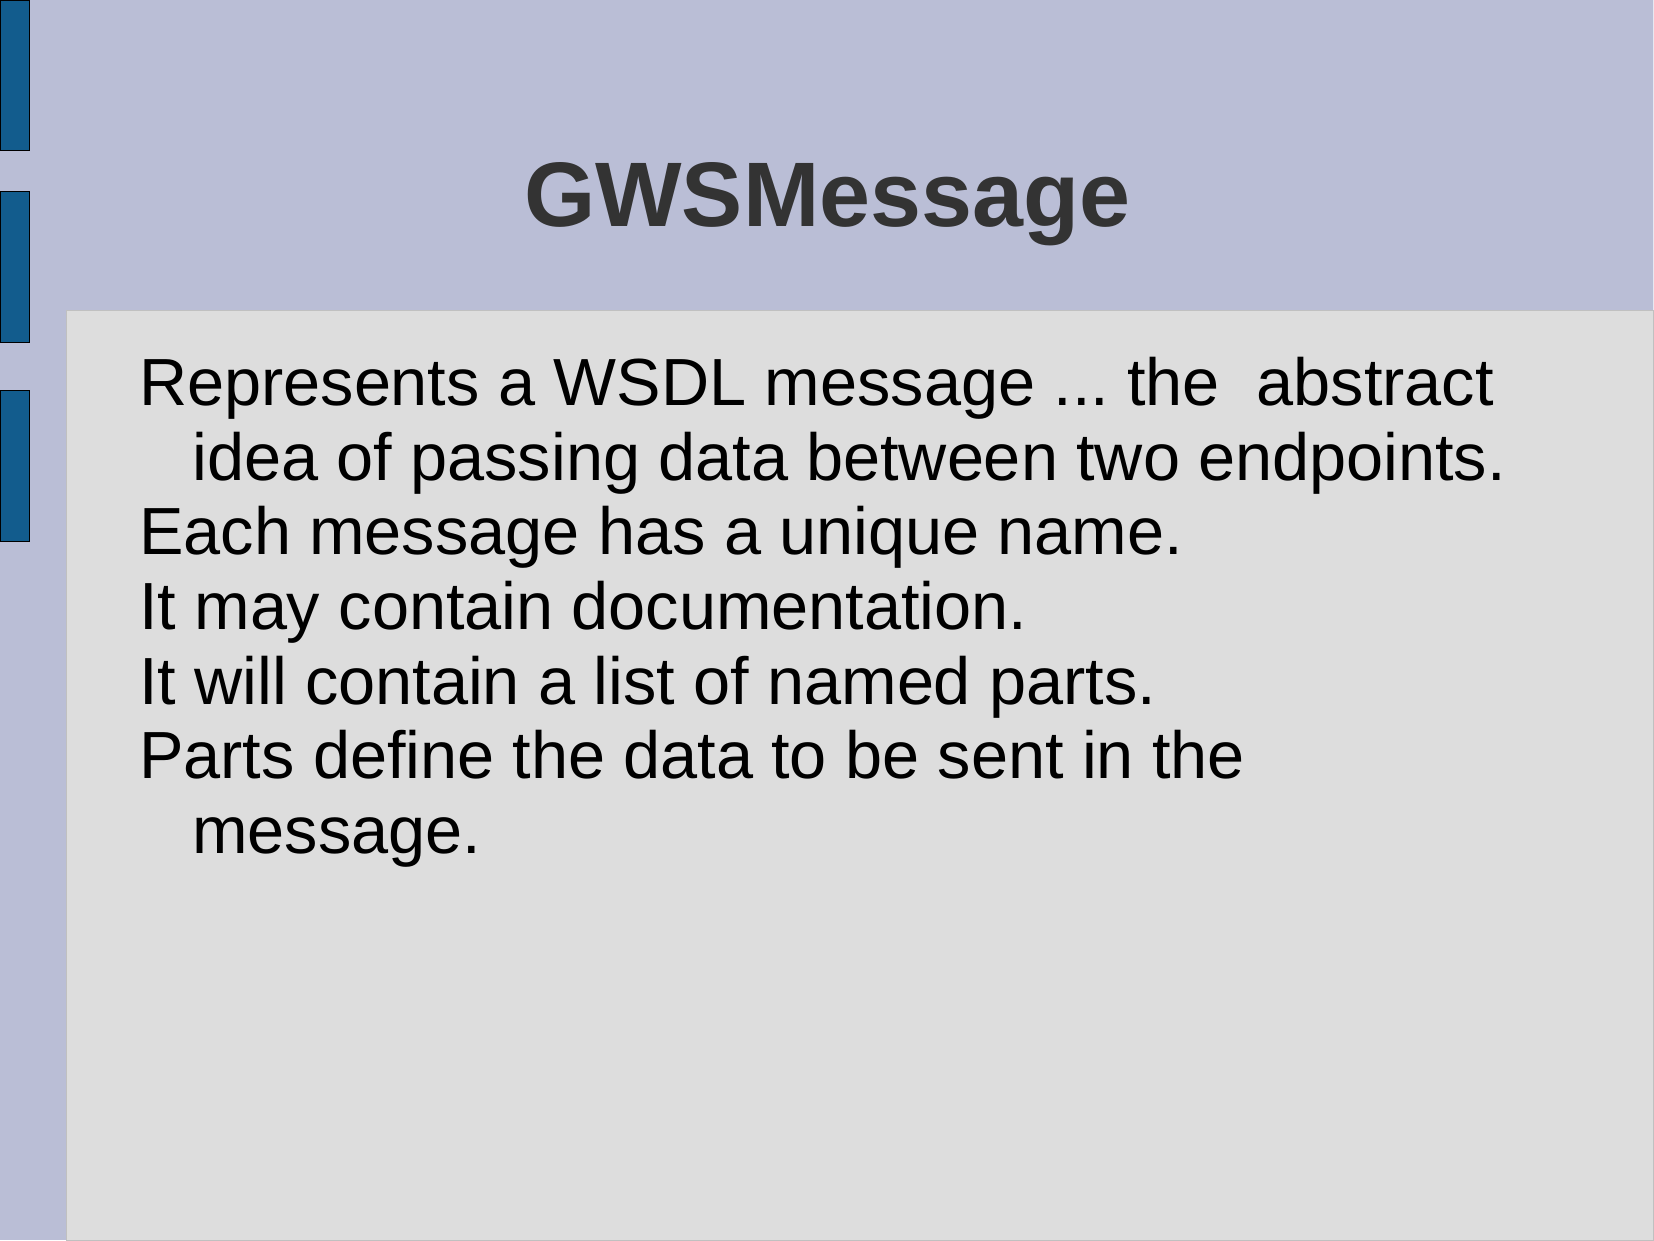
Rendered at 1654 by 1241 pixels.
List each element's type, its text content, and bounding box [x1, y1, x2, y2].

list Represents a WSDL message ... the abstract idea of passing data between two endpoints. Each message has a unique name. It may contain documentation. It will contain a list of named parts. Parts define the data to be sent in the message. [121, 344, 1534, 1112]
title GWSMessage [121, 98, 1534, 291]
